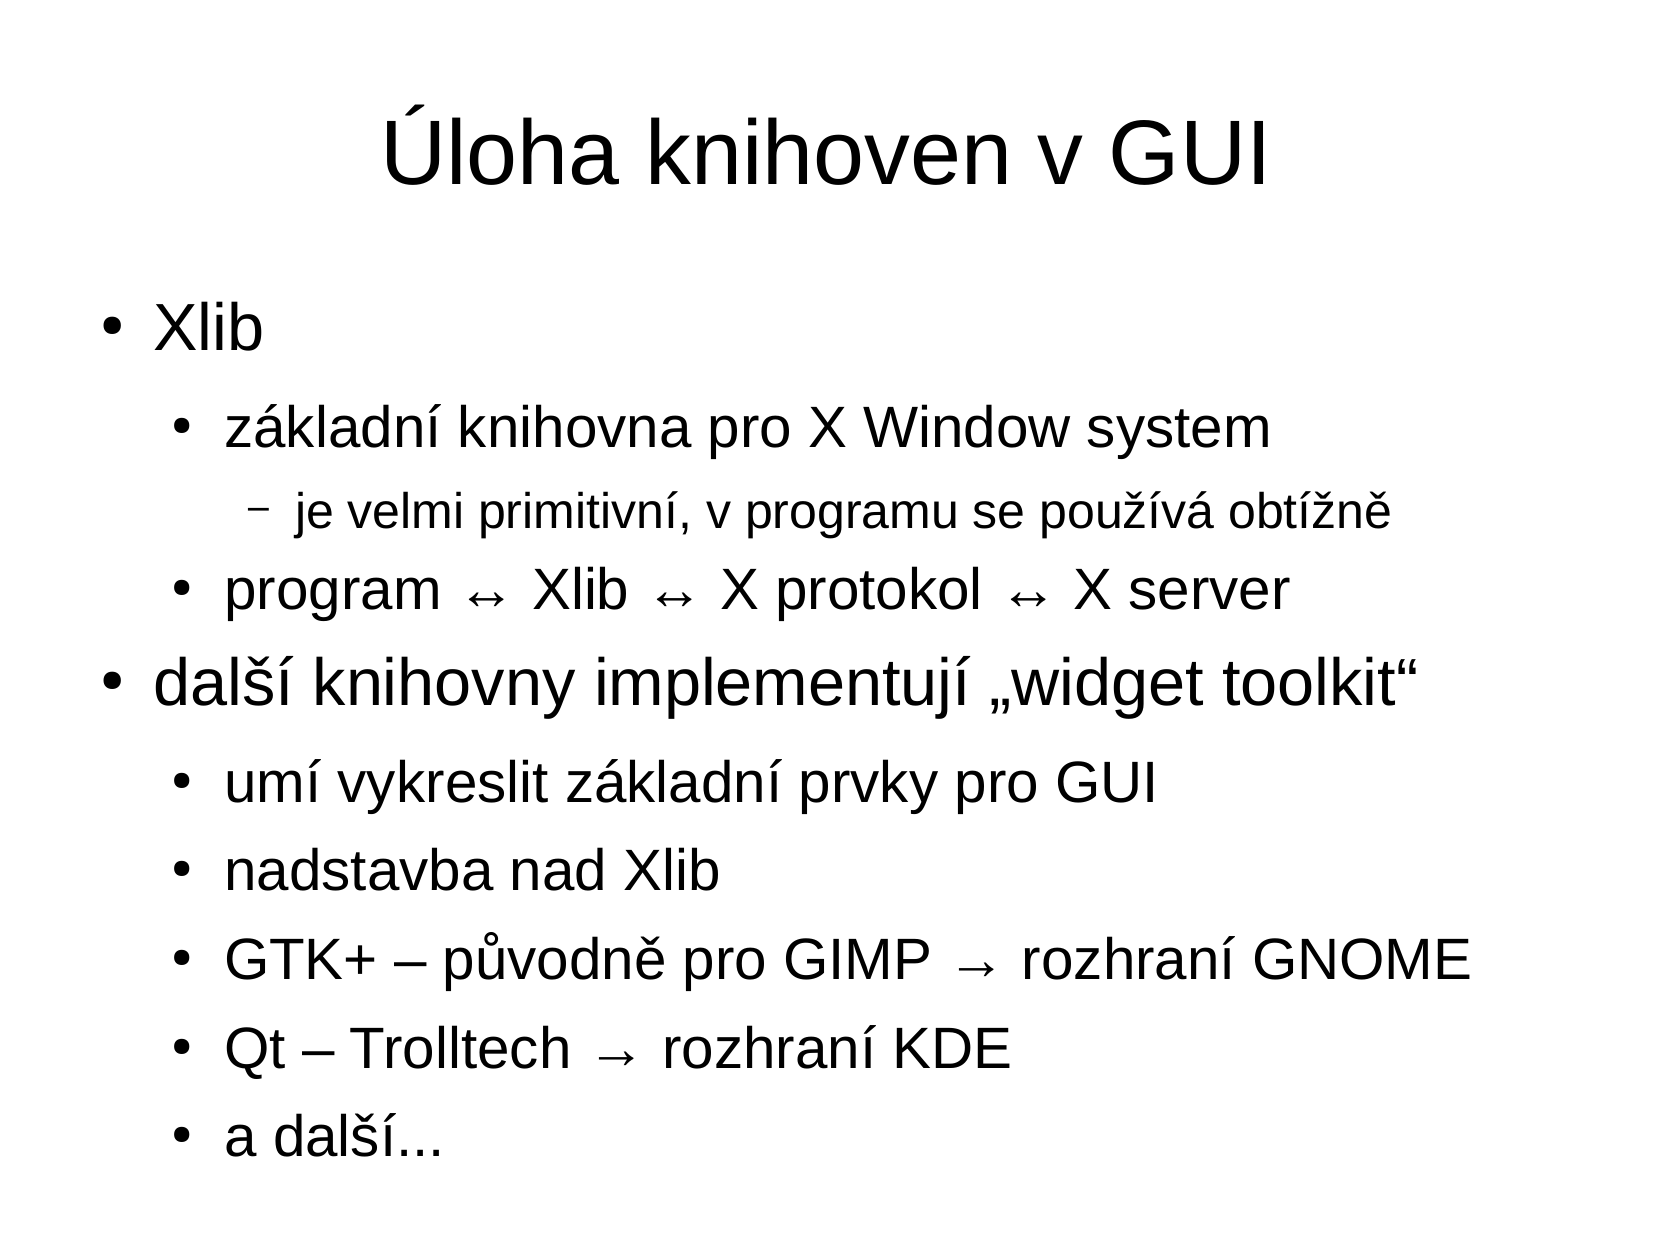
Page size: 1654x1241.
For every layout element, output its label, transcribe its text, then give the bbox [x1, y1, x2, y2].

title Úloha knihoven v GUI [82, 56, 1571, 250]
list Xlib základní knihovna pro X Window system je velmi primitivní, v programu se používá obtížně program ↔ Xlib ↔ X protokol ↔ X server další knihovny implementují „widget toolkit“ umí vykreslit základní prvky pro GUI nadstavba nad Xlib GTK+ – původně pro GIMP → rozhraní GNOME Qt – Trolltech → rozhraní KDE a další... [82, 290, 1571, 1168]
